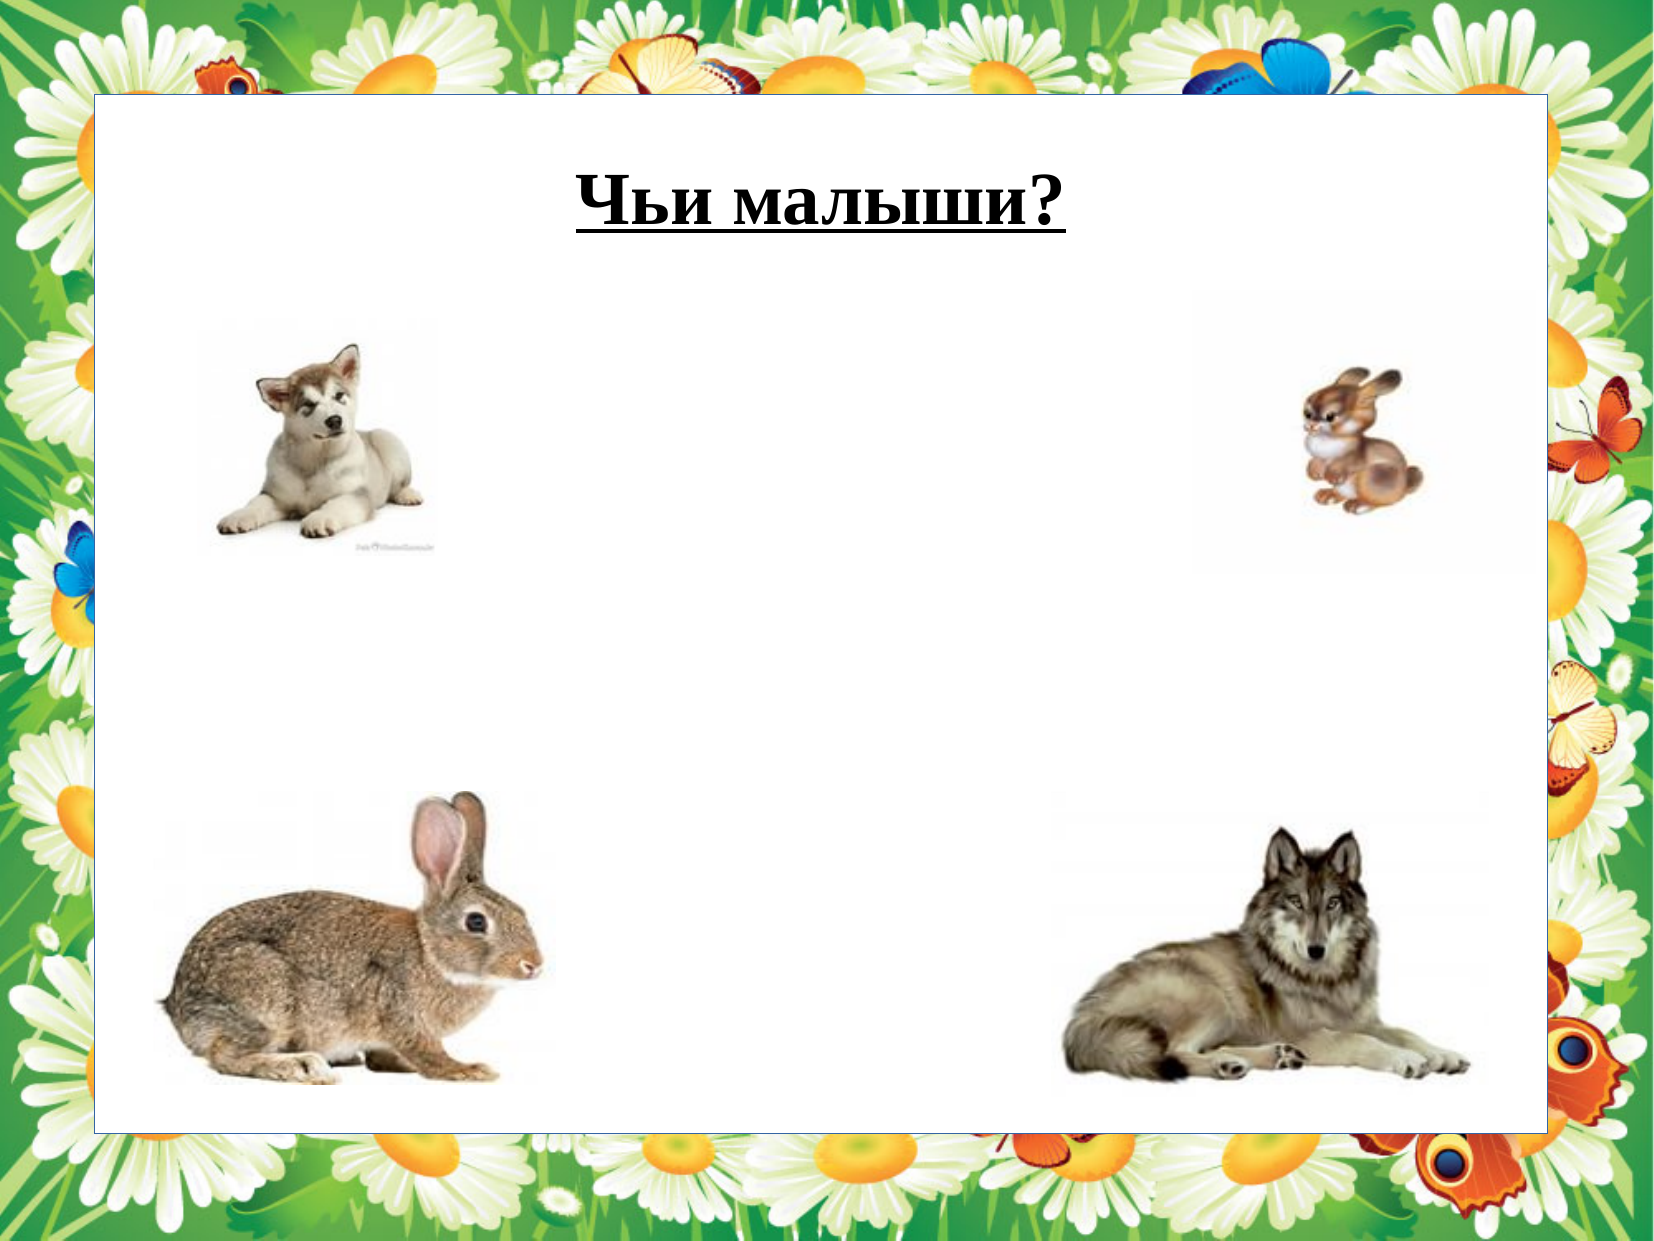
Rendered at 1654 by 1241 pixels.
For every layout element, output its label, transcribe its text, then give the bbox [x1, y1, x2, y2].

text_box Чьи малыши? [94, 94, 1548, 1134]
picture [0, 0, 1654, 1241]
